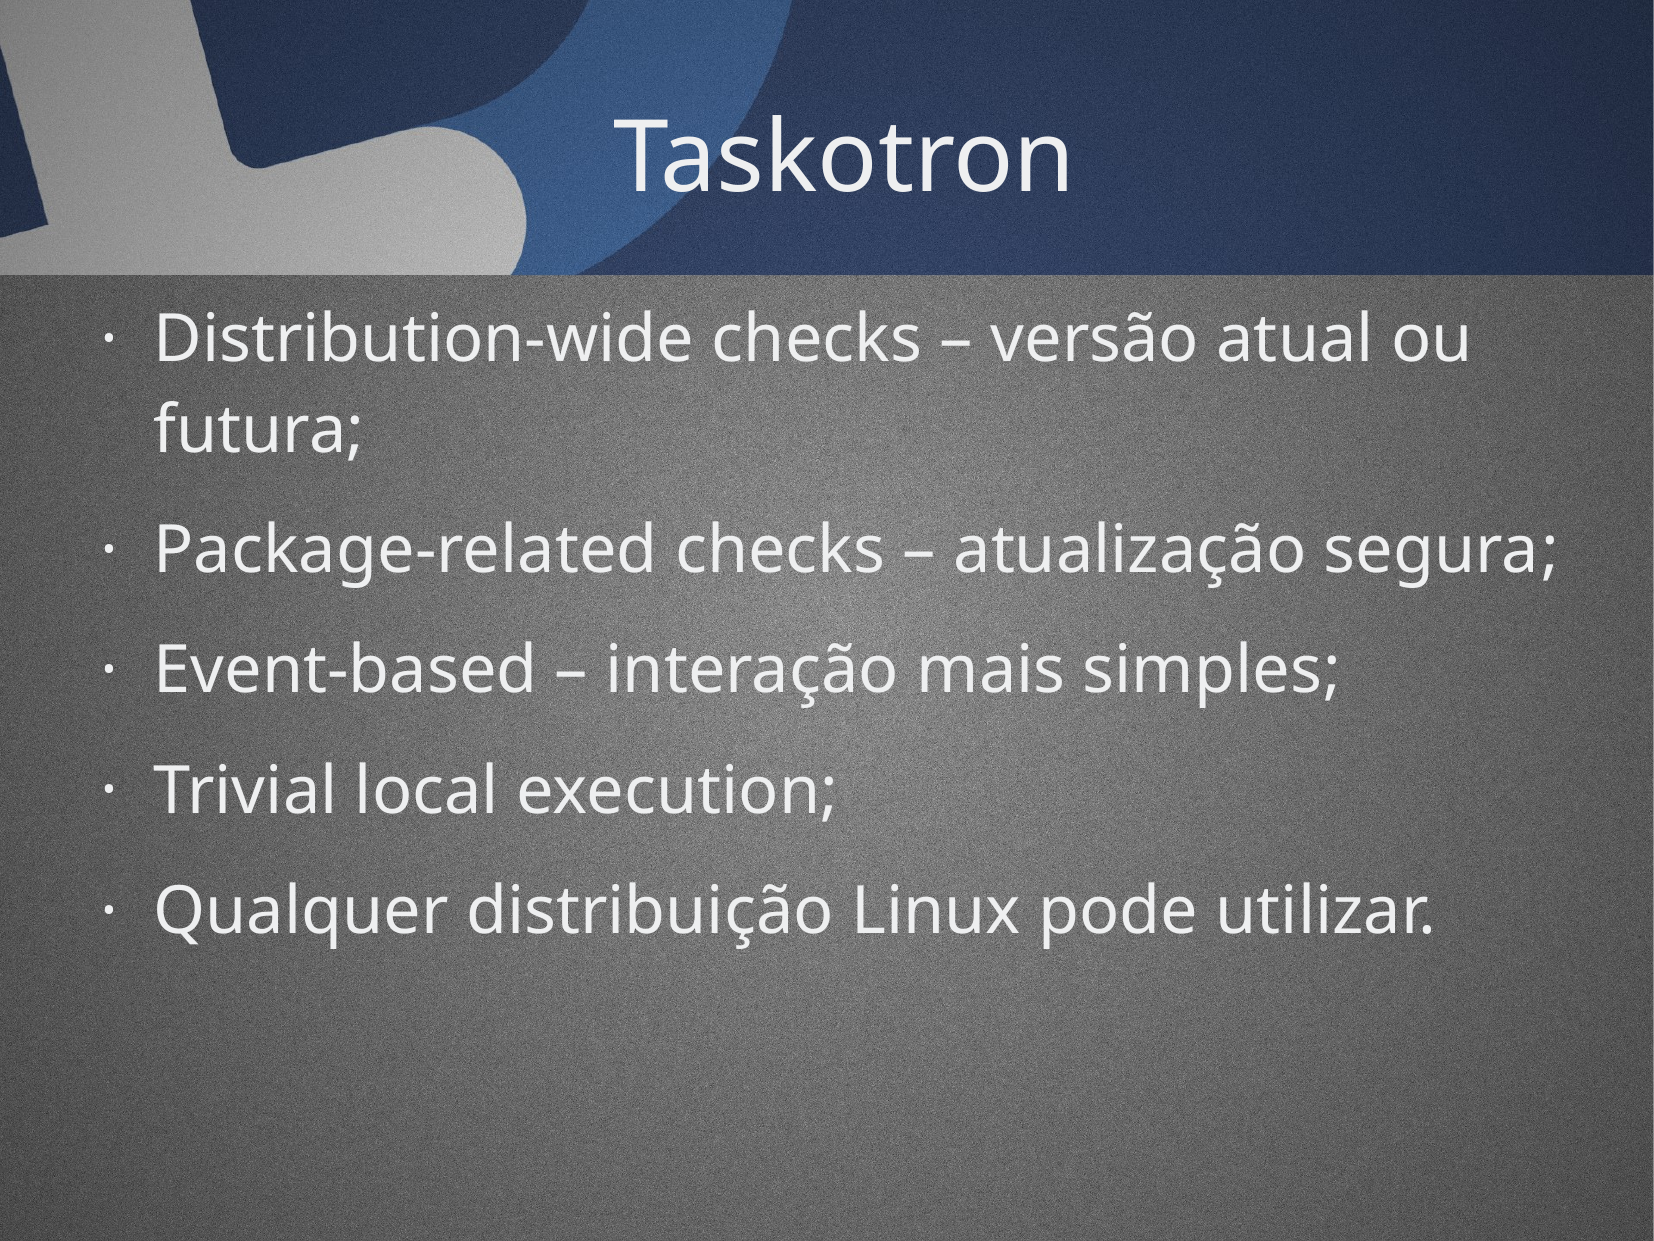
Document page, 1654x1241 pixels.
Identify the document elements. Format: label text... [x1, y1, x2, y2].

list Distribution-wide checks – versão atual ou futura; Package-related checks – atualização segura; Event-based – interação mais simples; Trivial local execution; Qualquer distribuição Linux pode utilizar. [82, 290, 1571, 1010]
picture [0, 0, 1654, 1241]
title Taskotron [82, 49, 1571, 257]
